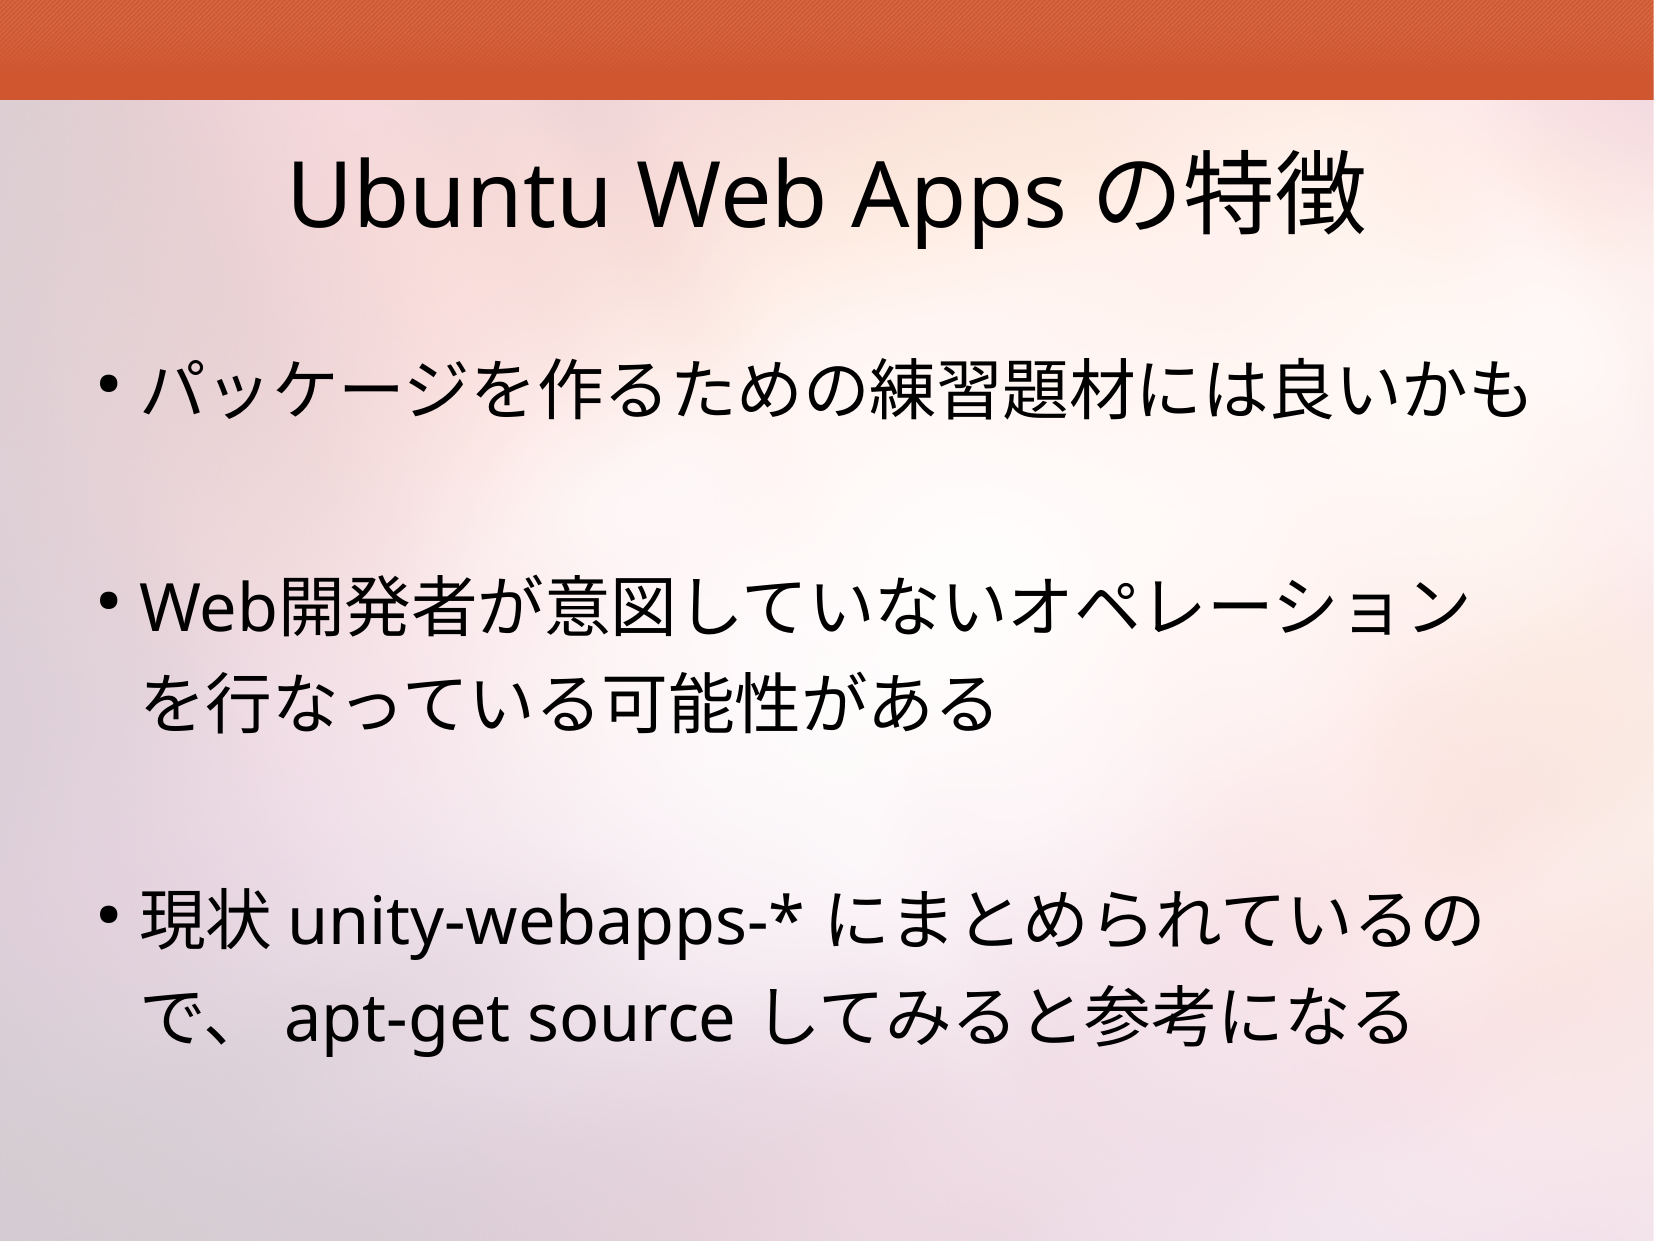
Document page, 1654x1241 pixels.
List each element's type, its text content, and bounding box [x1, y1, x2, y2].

title Ubuntu Web Apps の特徴 [82, 118, 1571, 257]
list パッケージを作るための練習題材には良いかも Web開発者が意図していないオペレーションを行なっている可能性がある 現状 unity-webapps-* にまとめられているので、 apt-get source してみると参考になる [82, 337, 1538, 1158]
picture [0, 0, 1654, 1241]
